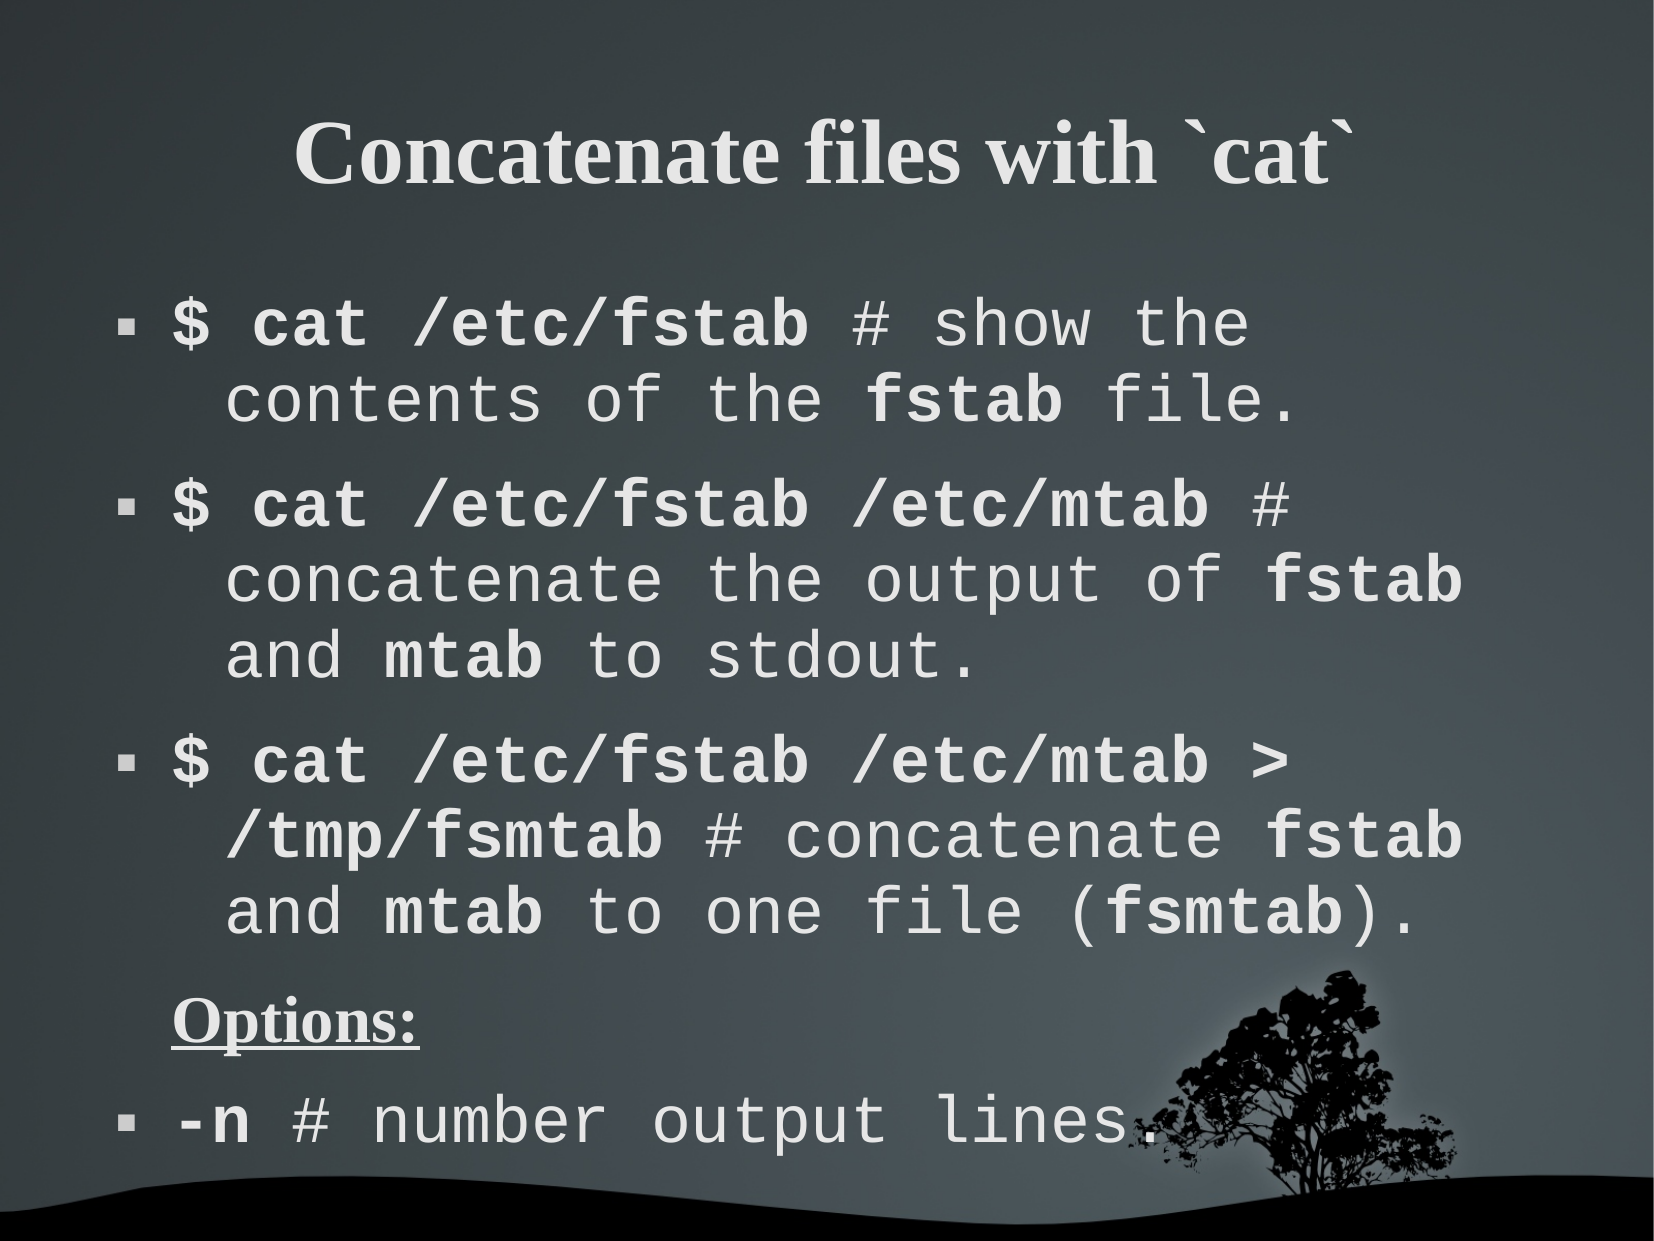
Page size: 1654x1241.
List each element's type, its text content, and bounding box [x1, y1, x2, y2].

list $ cat /etc/fstab # show the contents of the fstab file. $ cat /etc/fstab /etc/mtab # concatenate the output of fstab and mtab to stdout. $ cat /etc/fstab /etc/mtab > /tmp/fsmtab # concatenate fstab and mtab to one file (fsmtab). Options: -n # number output lines. [82, 290, 1571, 1186]
title Concatenate files with `cat` [82, 33, 1571, 273]
picture [0, 0, 1654, 1241]
